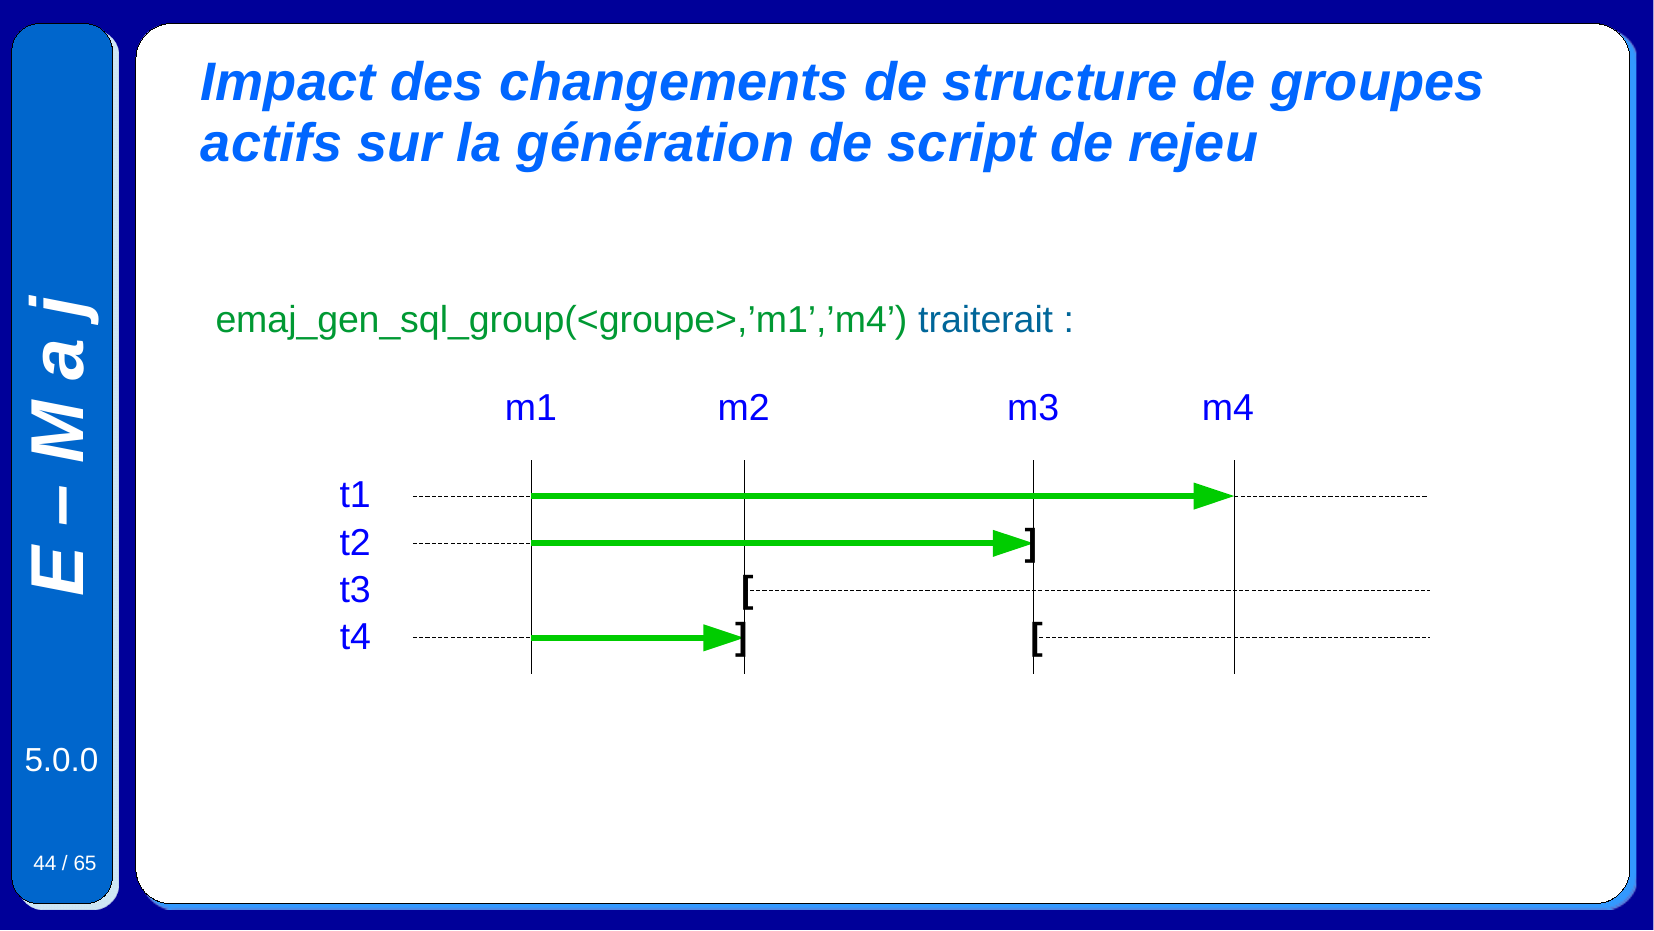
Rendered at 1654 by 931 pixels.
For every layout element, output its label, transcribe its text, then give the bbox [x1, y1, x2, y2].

title Impact des changements de structure de groupes actifs sur la génération de script de rejeu [200, 34, 1575, 191]
text_box [ [1015, 608, 1058, 666]
text_box t2 [324, 513, 386, 561]
text_box m1 [490, 379, 572, 436]
text_box m2 [702, 379, 785, 436]
text_box [ [726, 561, 769, 618]
text_box m3 [992, 379, 1074, 436]
text_box t3 [324, 561, 386, 608]
text_box t1 [324, 466, 386, 513]
text_box ] [720, 608, 763, 666]
text_box emaj_gen_sql_group(<groupe>,’m1’,’m4’) traiterait : [200, 291, 1092, 349]
text_box ] [1009, 513, 1053, 571]
text_box t4 [324, 608, 386, 666]
text_box m4 [1187, 379, 1269, 436]
